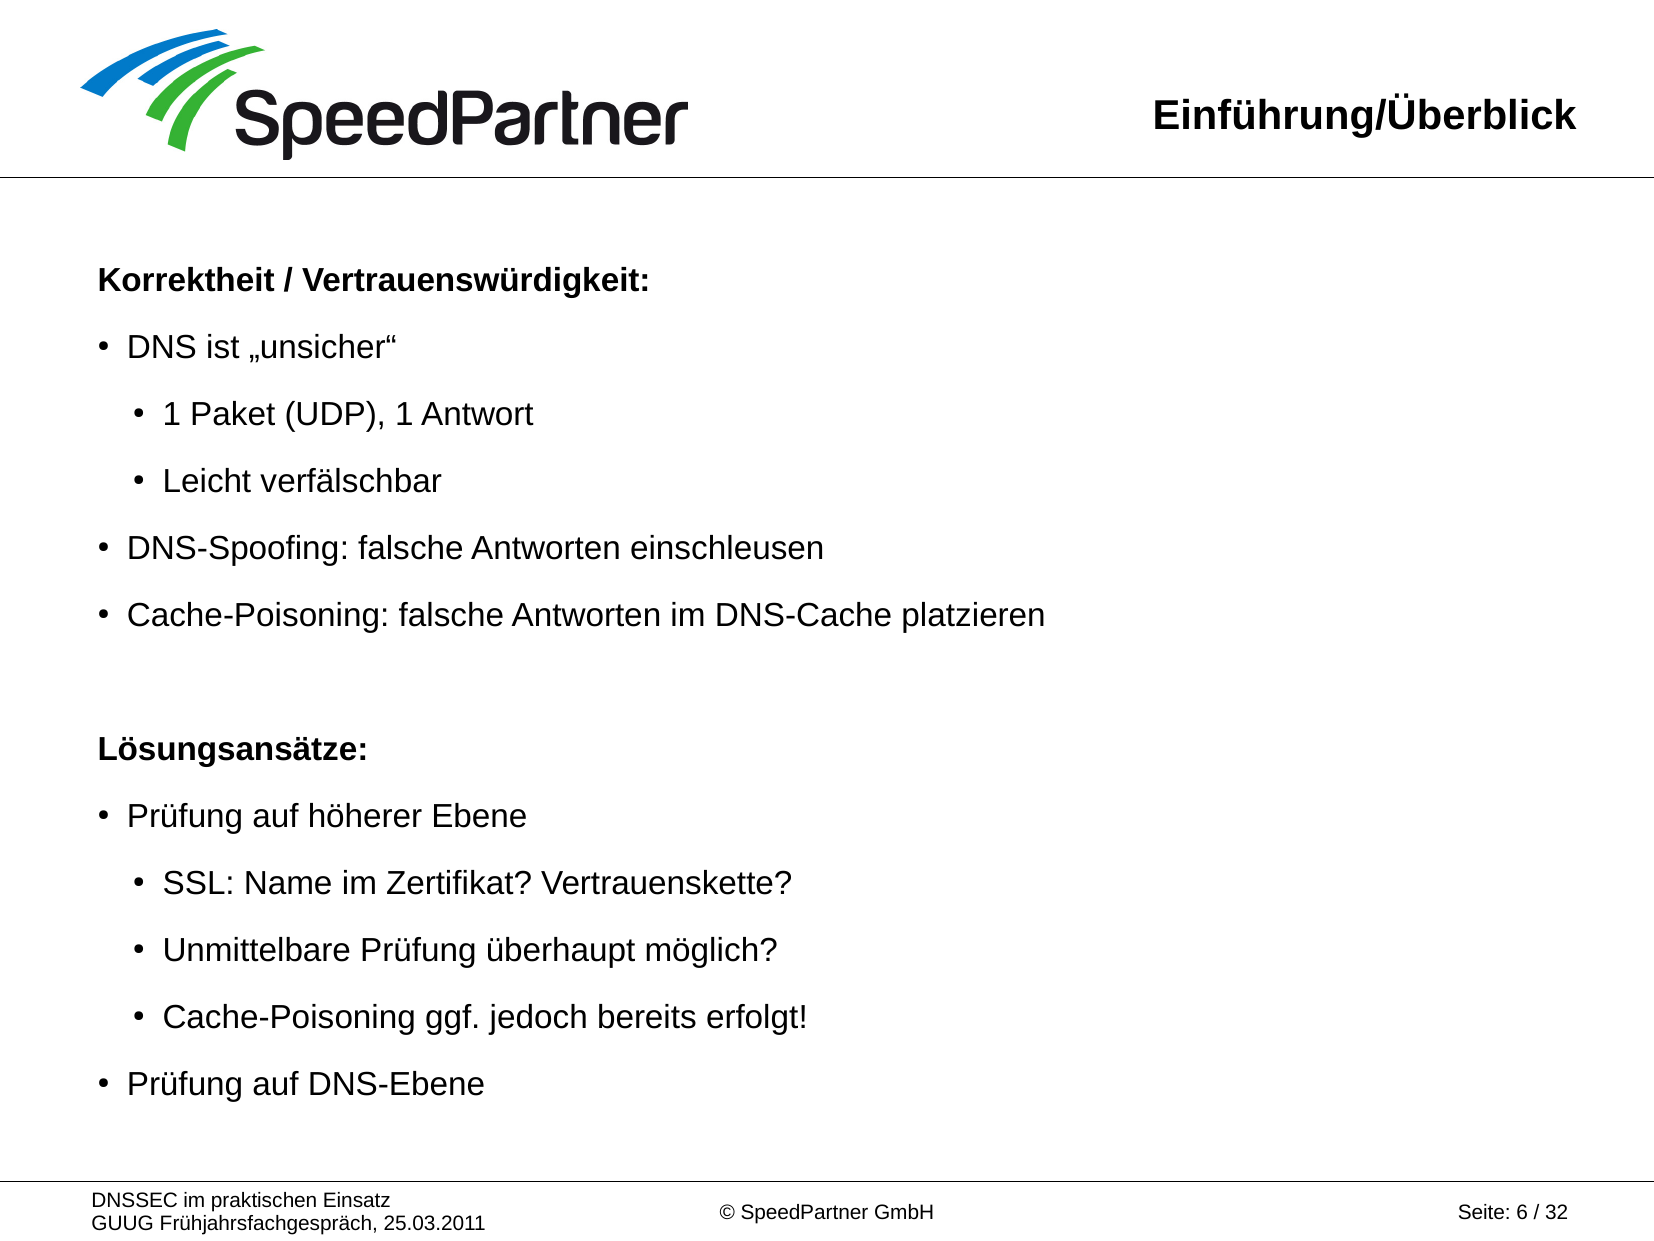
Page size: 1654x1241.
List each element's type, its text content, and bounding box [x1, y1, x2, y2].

text_box Korrektheit / Vertrauenswürdigkeit: DNS ist „unsicher“ 1 Paket (UDP), 1 Antwort Leicht verfälschbar DNS-Spoofing: falsche Antworten einschleusen Cache-Poisoning: falsche Antworten im DNS-Cache platzieren Lösungsansätze: Prüfung auf höherer Ebene SSL: Name im Zertifikat? Vertrauenskette? Unmittelbare Prüfung überhaupt möglich? Cache-Poisoning ggf. jedoch bereits erfolgt! Prüfung auf DNS-Ebene [82, 253, 1565, 1151]
picture [80, 29, 688, 160]
title Einführung/Überblick [590, 70, 1577, 160]
